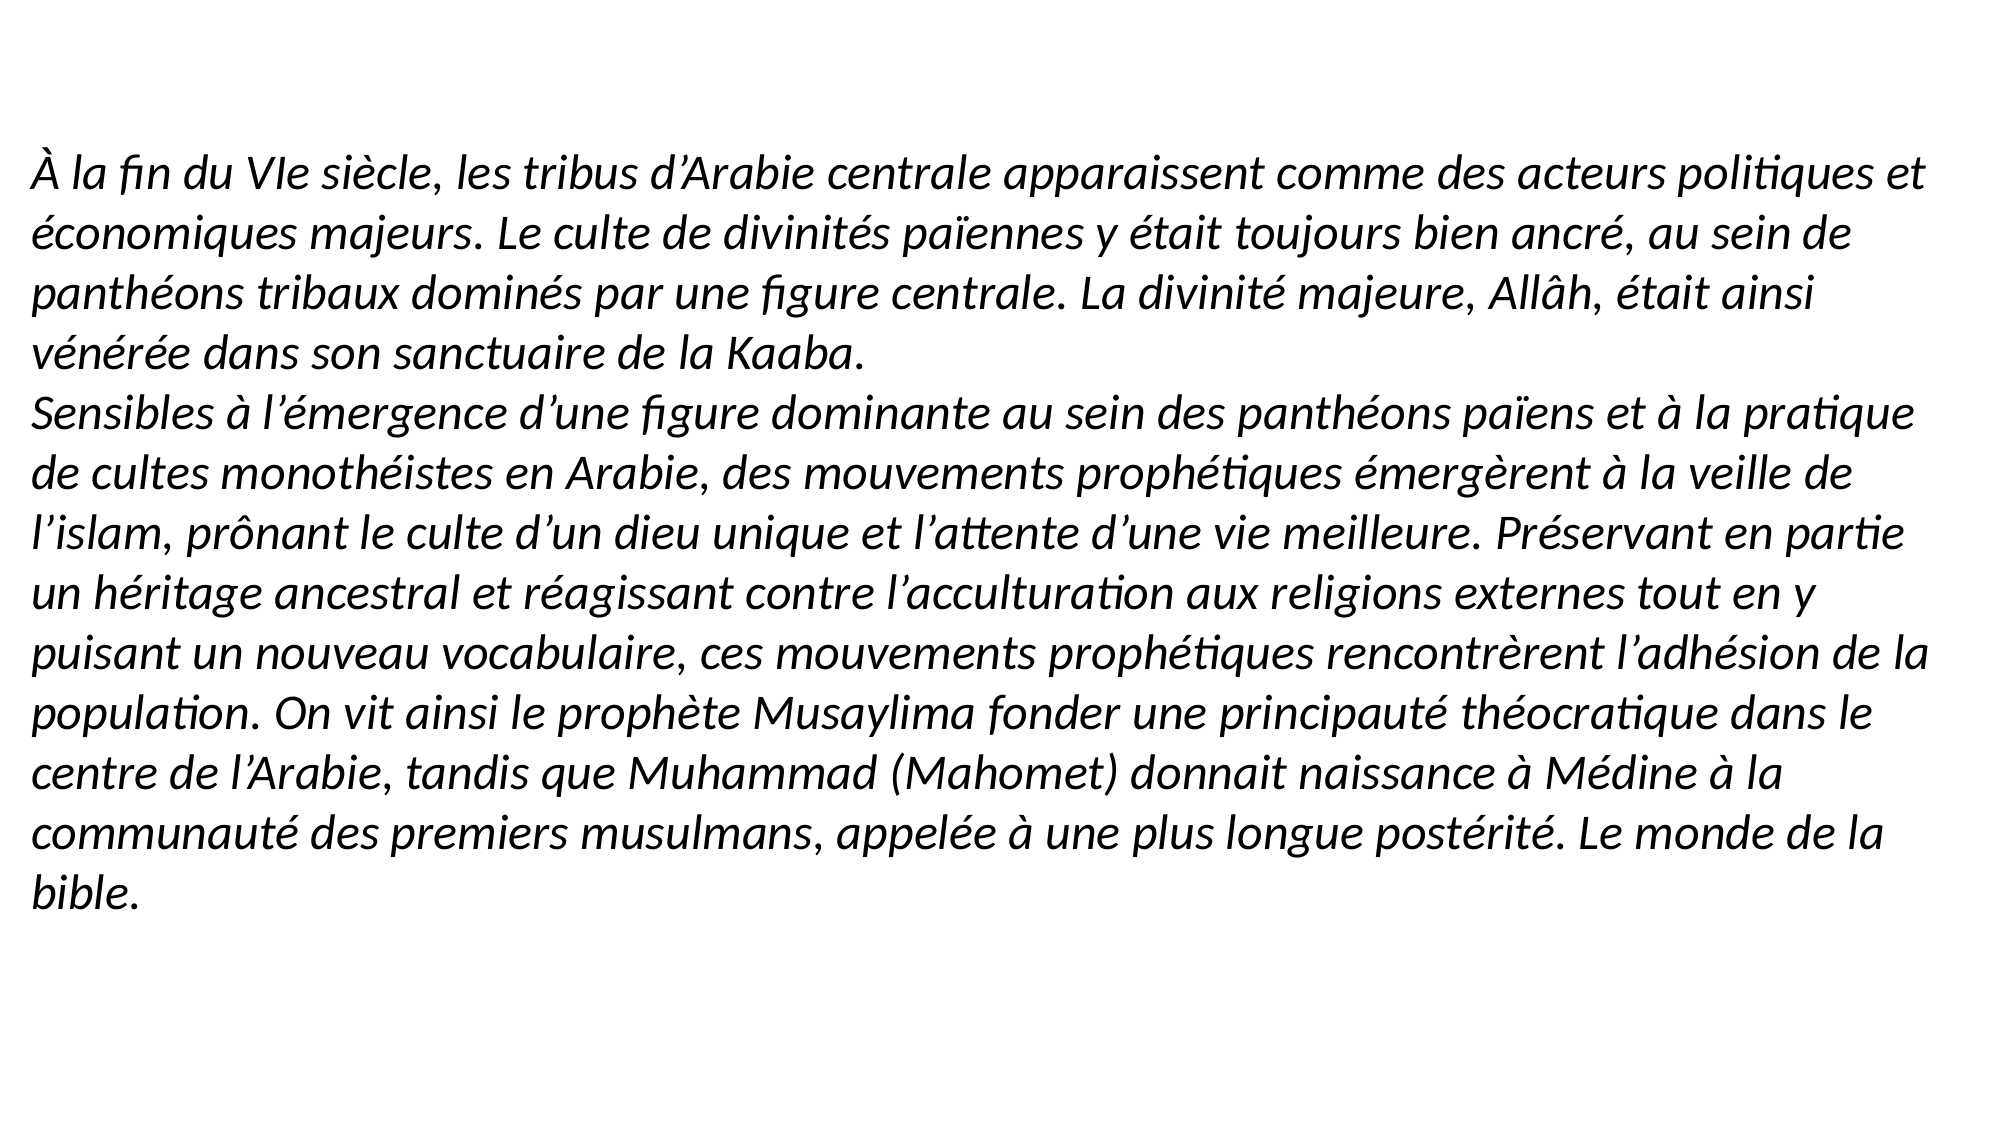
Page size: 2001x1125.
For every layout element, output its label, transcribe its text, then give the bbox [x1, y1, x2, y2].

text_box À la fin du VIe siècle, les tribus d’Arabie centrale apparaissent comme des acteurs politiques et économiques majeurs. Le culte de divinités païennes y était toujours bien ancré, au sein de panthéons tribaux dominés par une figure centrale. La divinité majeure, Allâh, était ainsi vénérée dans son sanctuaire de la Kaaba. Sensibles à l’émergence d’une figure dominante au sein des panthéons païens et à la pratique de cultes monothéistes en Arabie, des mouvements prophétiques émergèrent à la veille de l’islam, prônant le culte d’un dieu unique et l’attente d’une vie meilleure. Préservant en partie un héritage ancestral et réagissant contre l’acculturation aux religions externes tout en y puisant un nouveau vocabulaire, ces mouvements prophétiques rencontrèrent l’adhésion de la population. On vit ainsi le prophète Musaylima fonder une principauté théocratique dans le centre de l’Arabie, tandis que Muhammad (Mahomet) donnait naissance à Médine à la communauté des premiers musulmans, appelée à une plus longue postérité. Le monde de la bible. [16, 131, 1957, 935]
